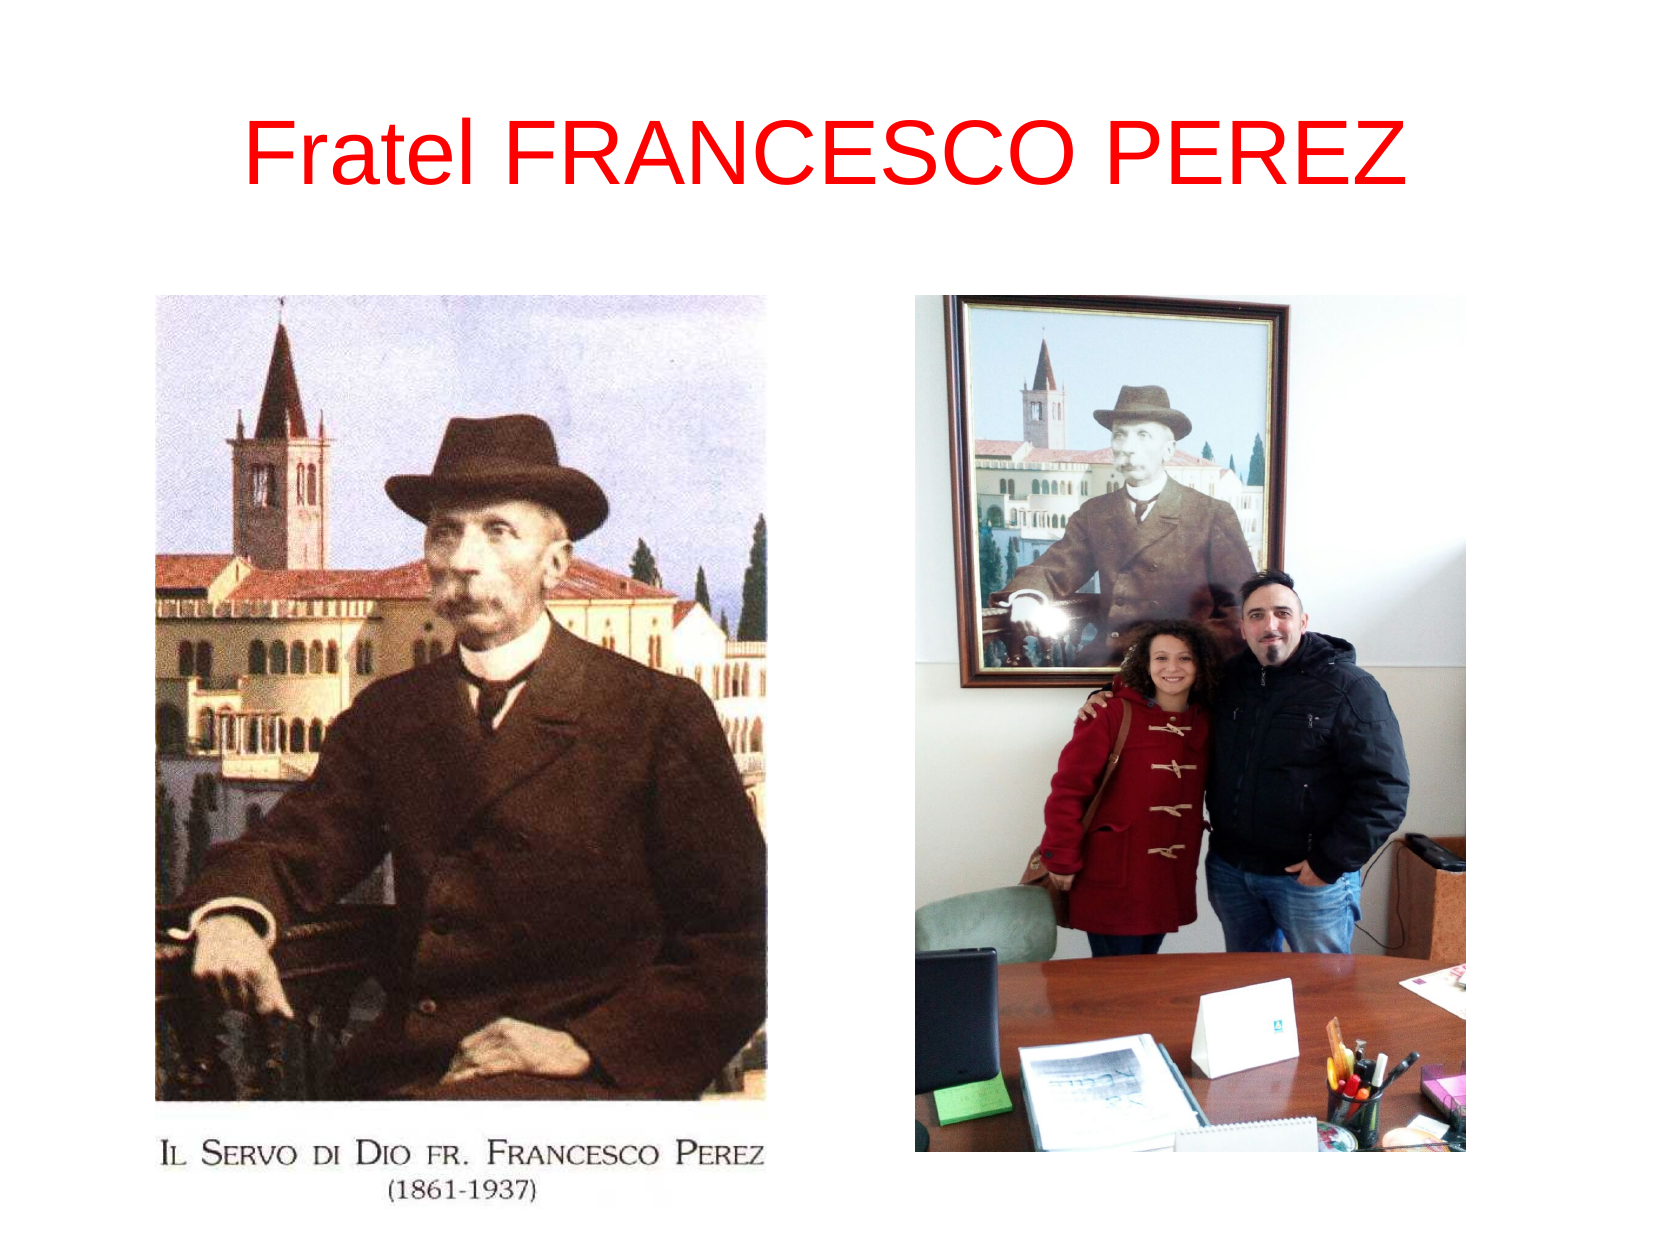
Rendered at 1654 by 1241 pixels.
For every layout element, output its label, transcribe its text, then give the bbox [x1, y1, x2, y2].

picture [915, 295, 1466, 1152]
title Fratel FRANCESCO PEREZ [82, 49, 1571, 257]
picture [155, 295, 768, 1211]
